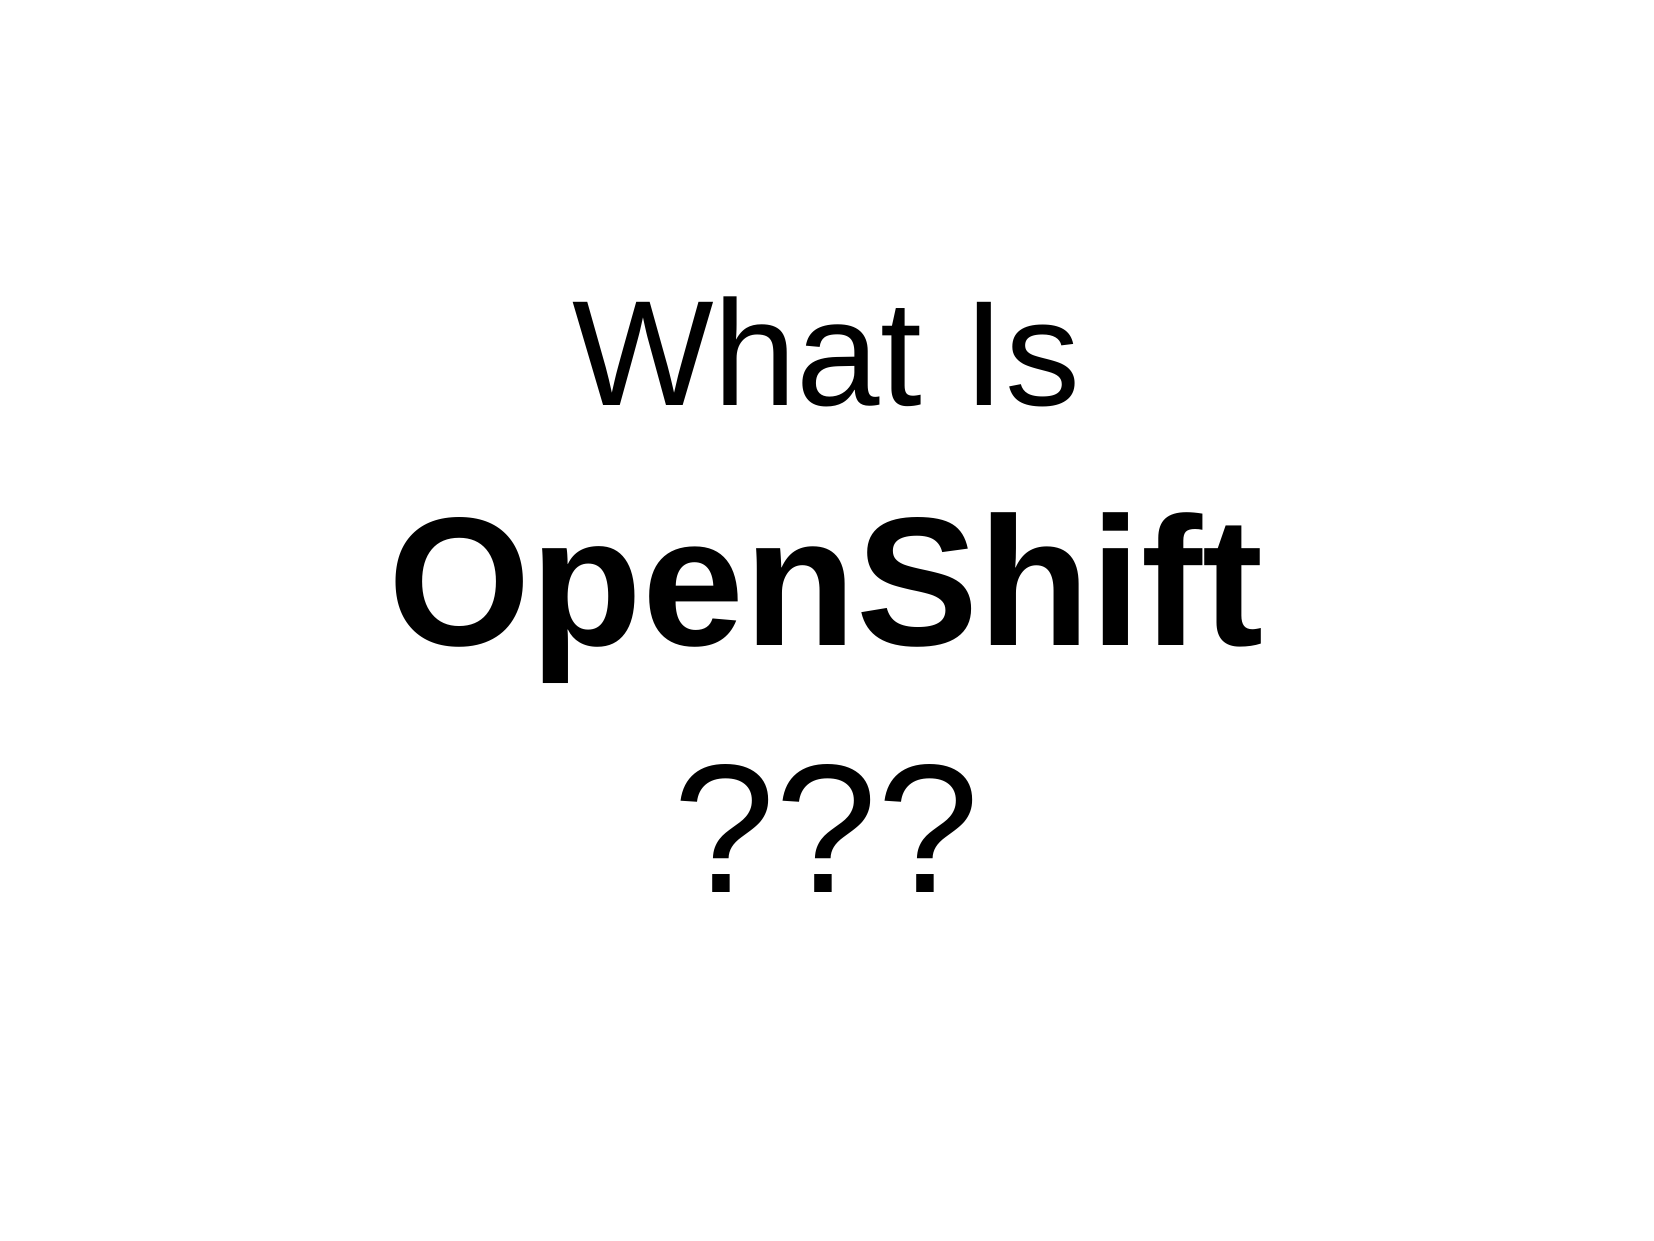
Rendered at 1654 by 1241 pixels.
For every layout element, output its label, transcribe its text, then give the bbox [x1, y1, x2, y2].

text_box What Is OpenShift ??? [373, 262, 1280, 939]
